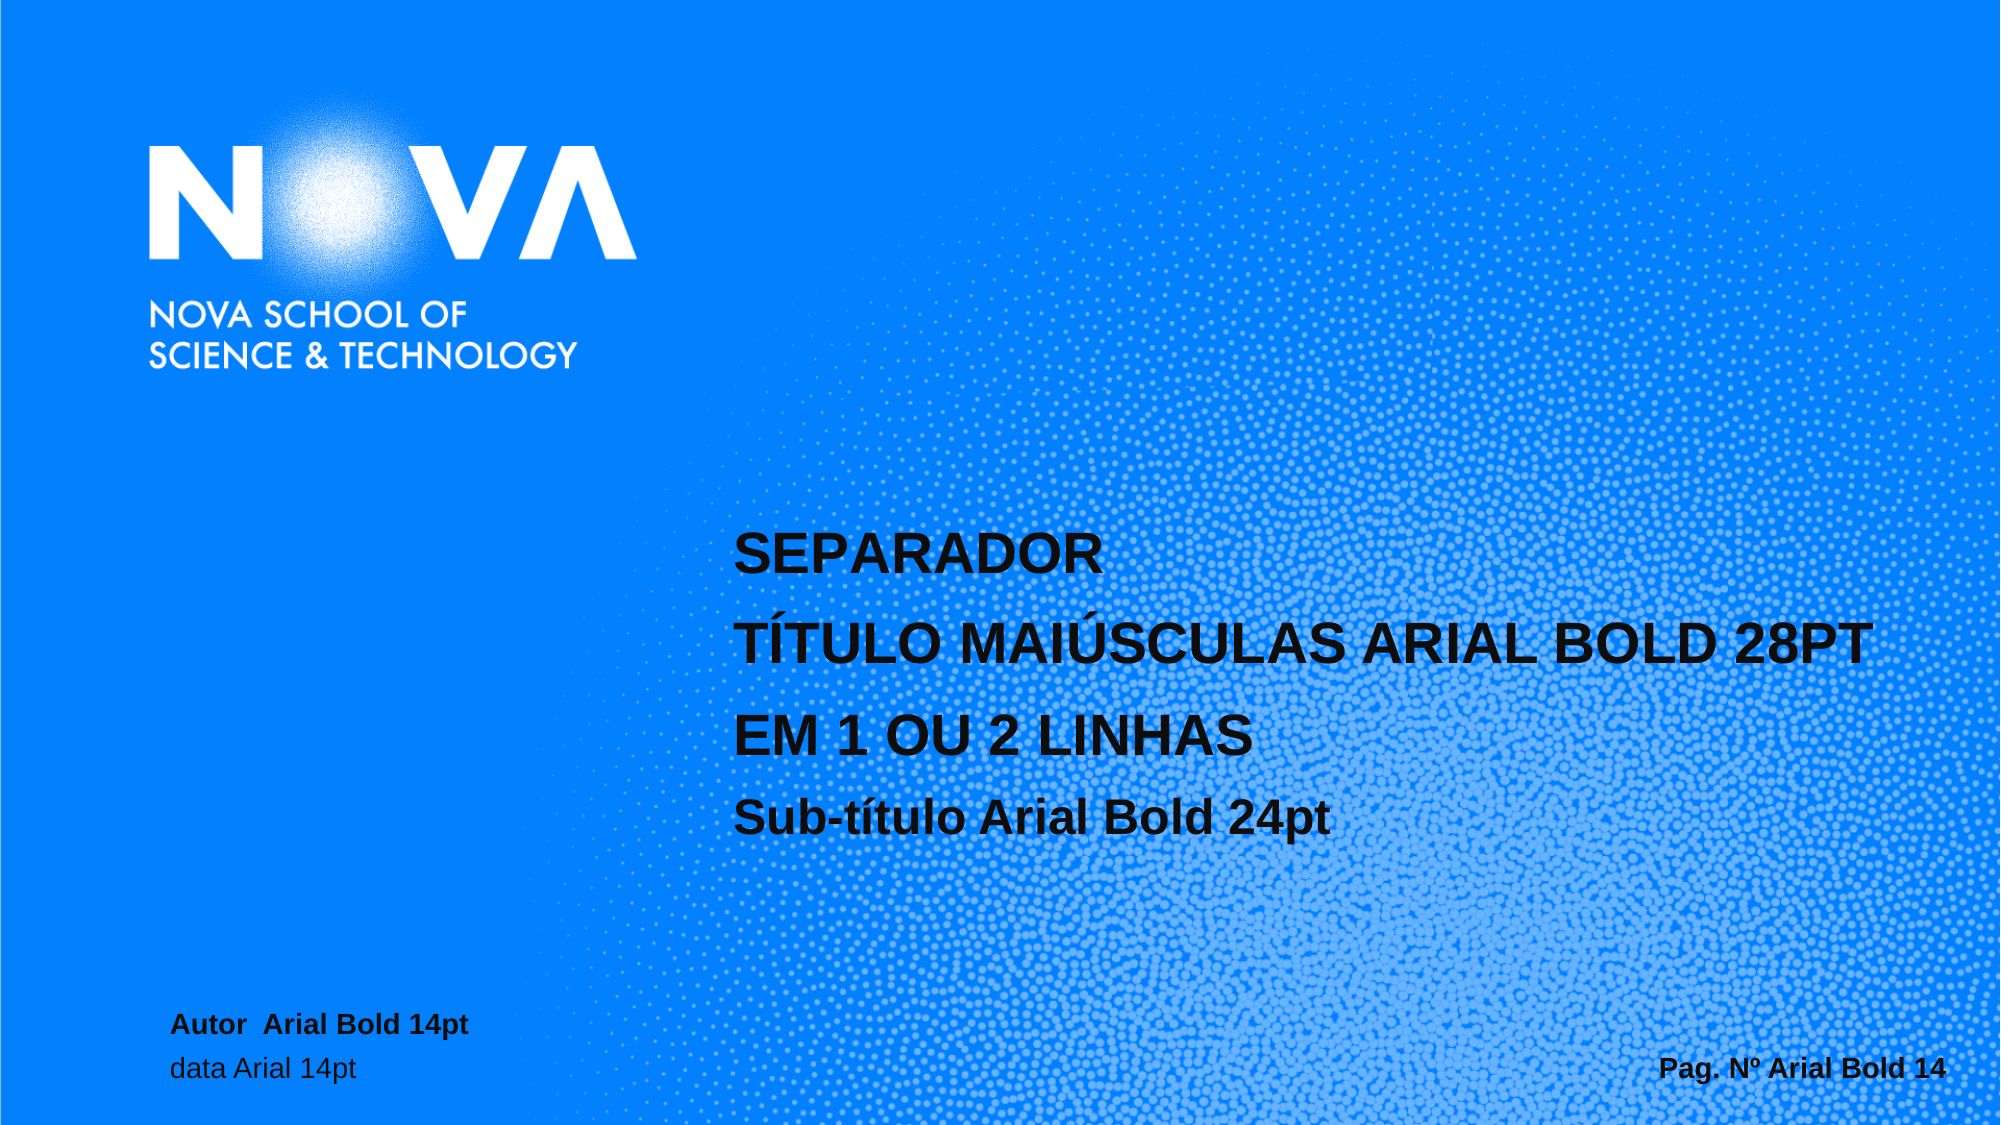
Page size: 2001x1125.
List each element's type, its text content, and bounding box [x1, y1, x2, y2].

text_box Pag. Nº Arial Bold 14 [1651, 1042, 1956, 1093]
picture [0, 0, 2000, 1125]
text_box SEPARADOR TÍTULO mAIÚSCULAS arial bold 28pt em 1 ou 2 linhas Sub-título Arial Bold 24pt [725, 486, 1908, 848]
text_box Autor Arial Bold 14pt [162, 997, 479, 1048]
text_box data Arial 14pt [162, 1048, 364, 1093]
